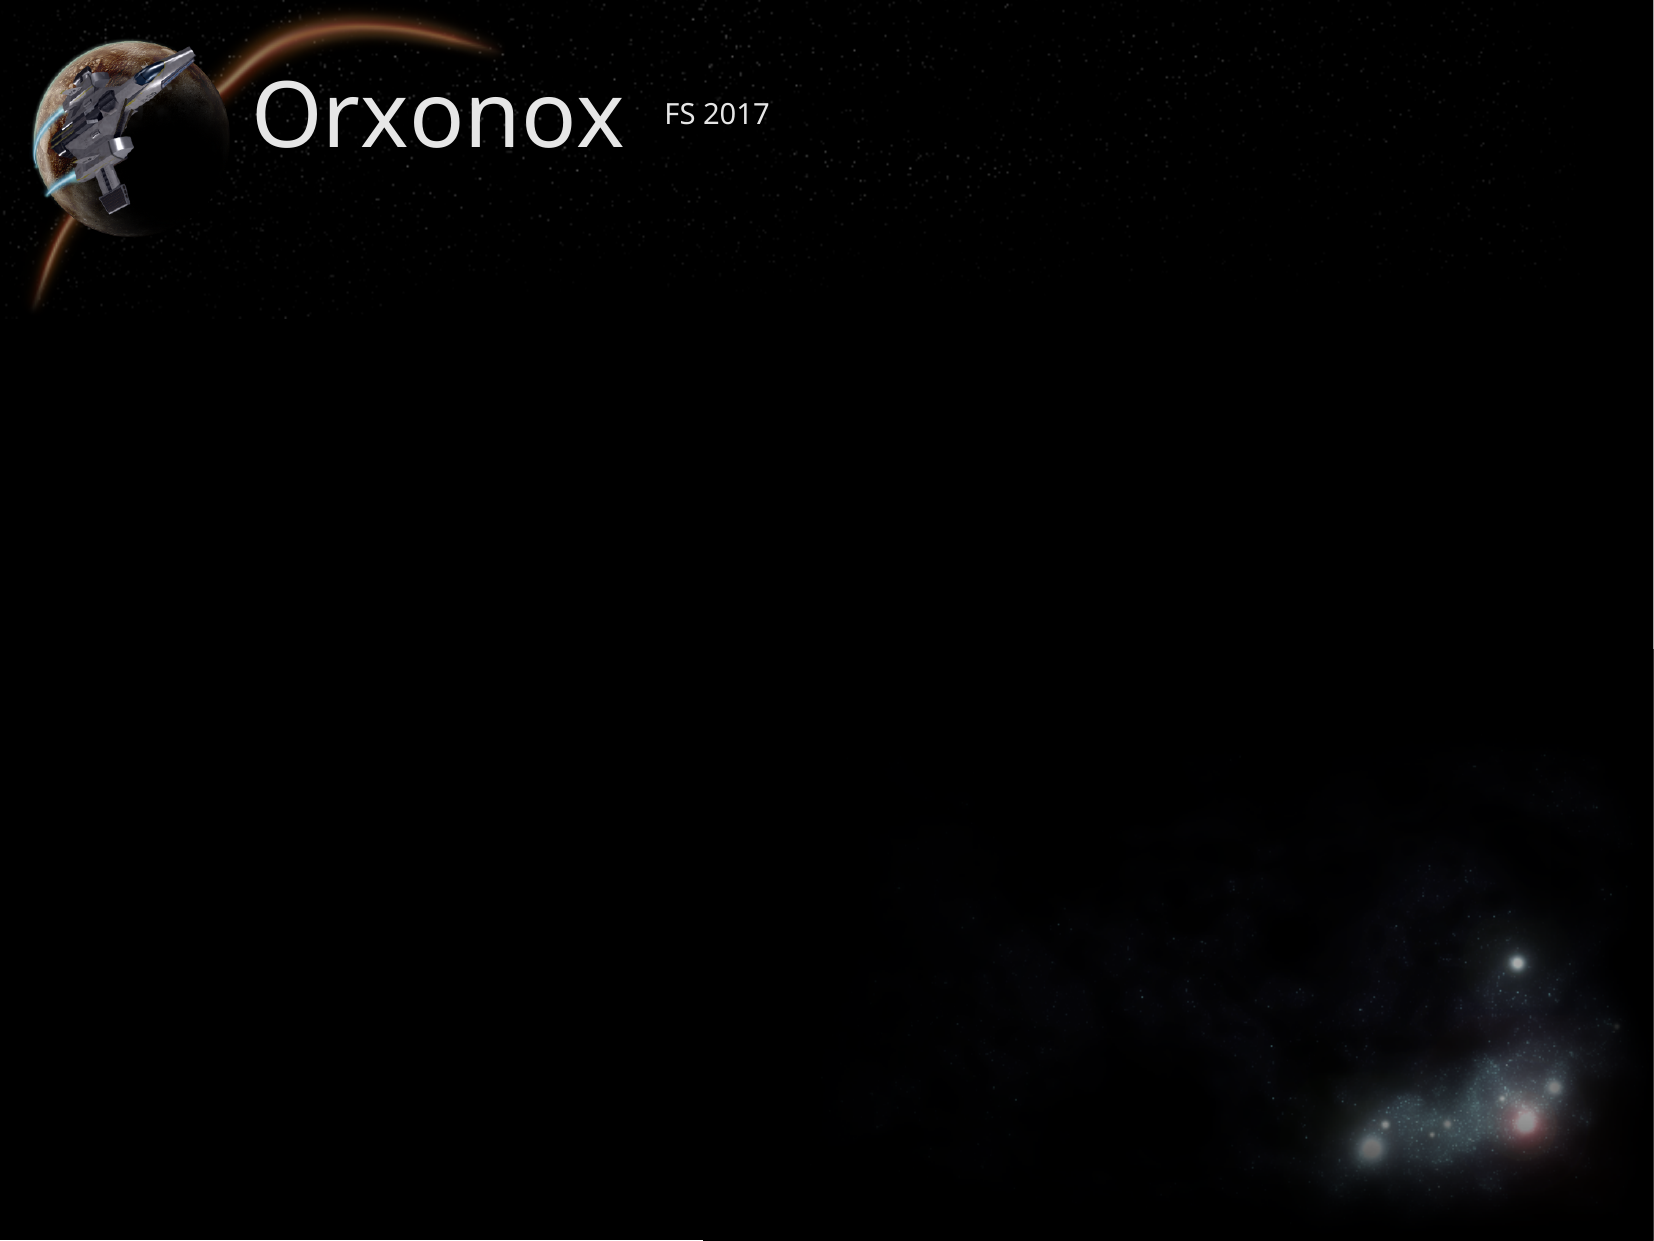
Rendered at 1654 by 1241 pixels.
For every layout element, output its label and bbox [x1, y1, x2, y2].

picture [0, 0, 1607, 443]
picture [703, 649, 1654, 1241]
